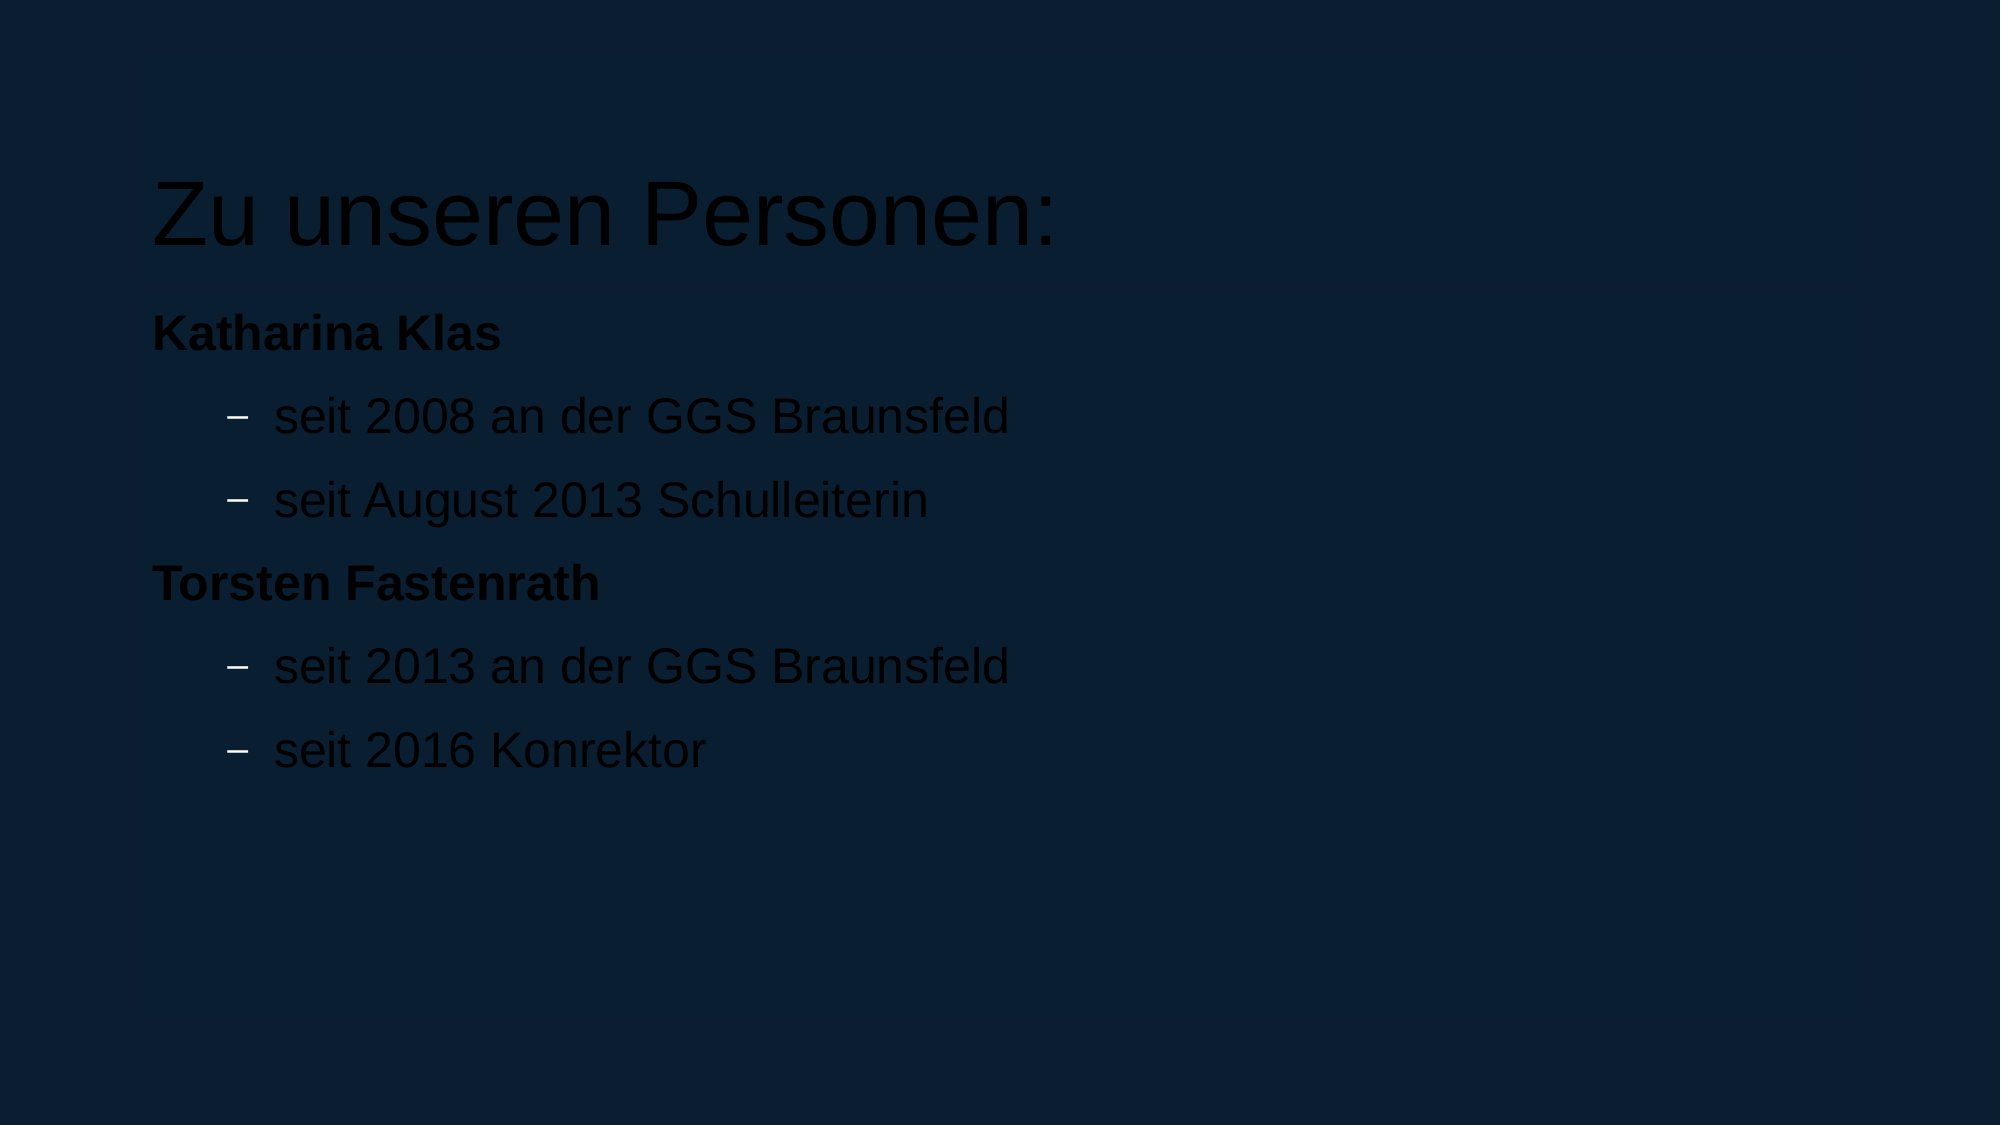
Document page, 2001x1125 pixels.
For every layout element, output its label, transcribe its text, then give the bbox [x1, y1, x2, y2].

title Zu unseren Personen: [137, 59, 1863, 278]
list Katharina Klas seit 2008 an der GGS Braunsfeld seit August 2013 Schulleiterin Torsten Fastenrath seit 2013 an der GGS Braunsfeld seit 2016 Konrektor [137, 299, 1863, 1014]
